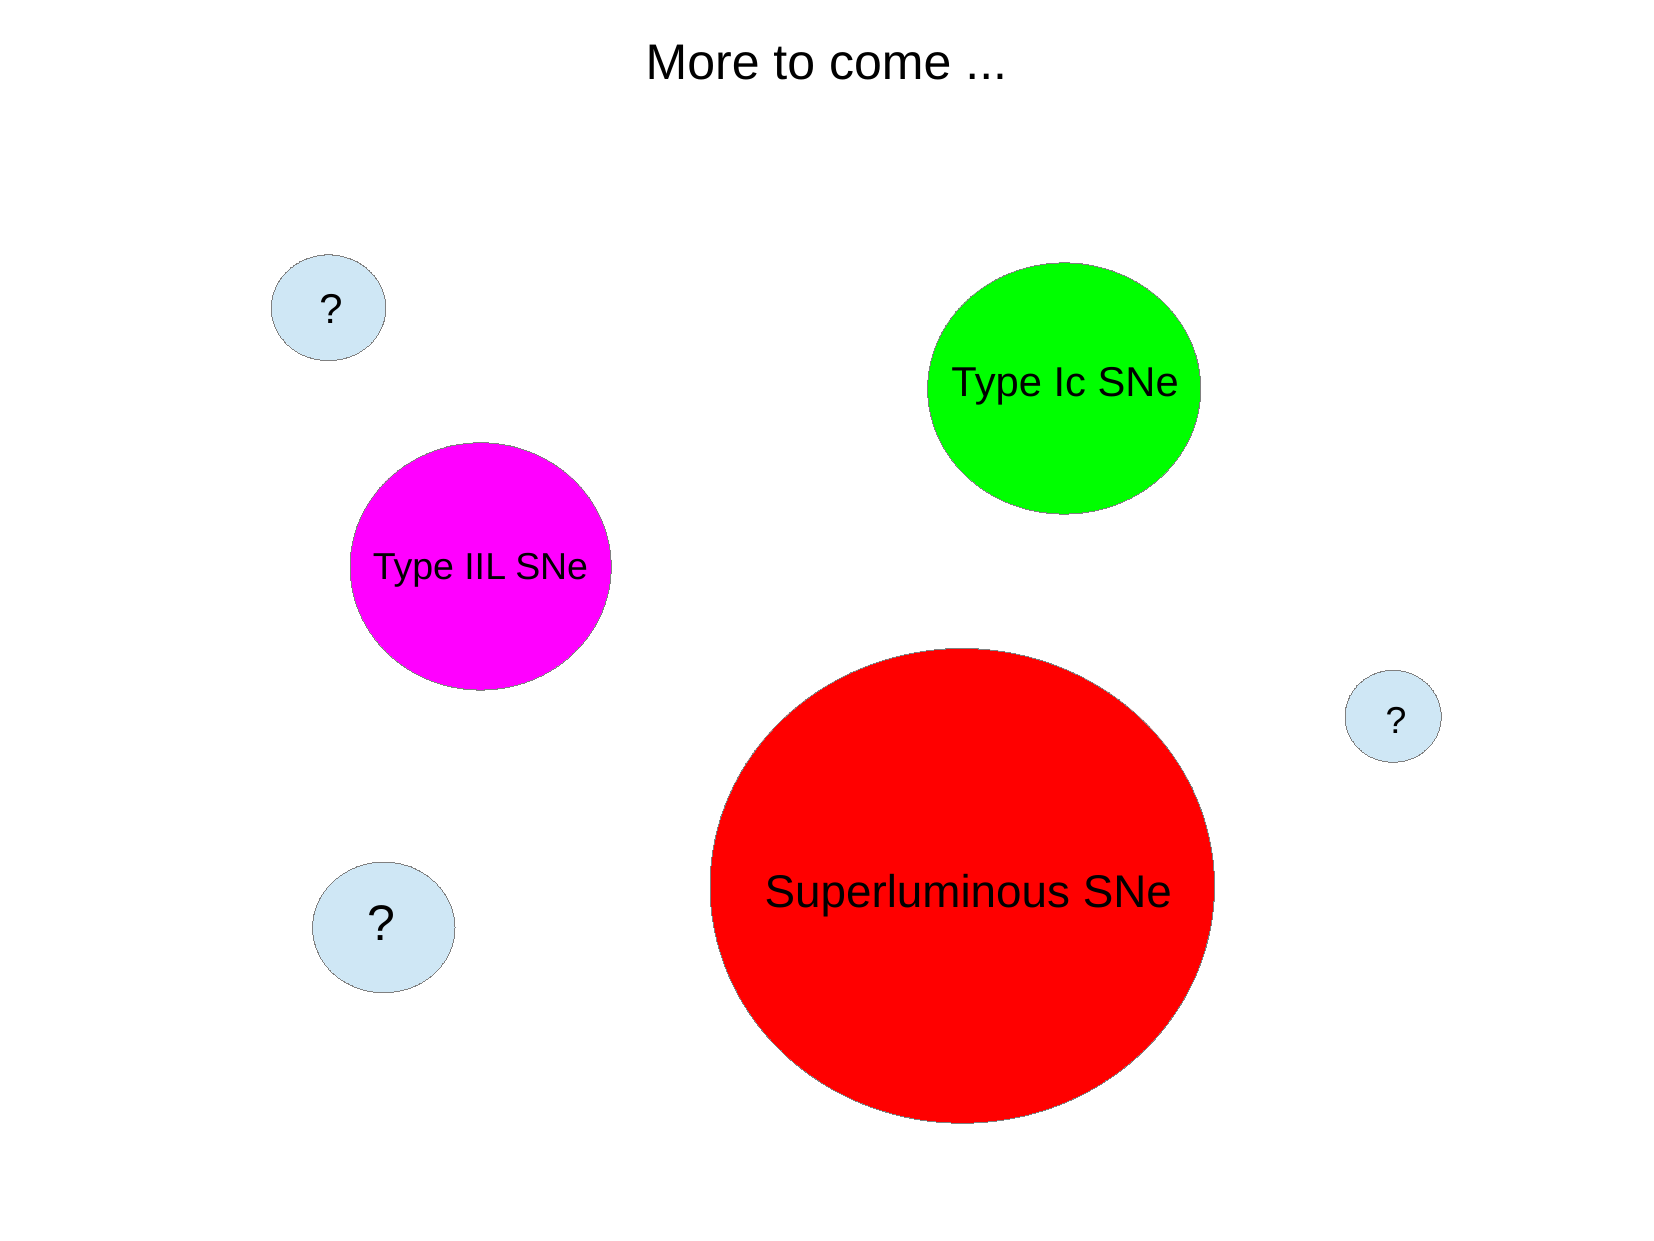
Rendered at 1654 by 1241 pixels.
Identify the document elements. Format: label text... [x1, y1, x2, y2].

text_box ? [304, 278, 363, 340]
text_box Type IIL SNe [358, 537, 604, 595]
text_box [312, 862, 456, 993]
text_box ? [352, 887, 415, 963]
text_box ? [1370, 692, 1422, 749]
text_box [927, 262, 1201, 515]
text_box [350, 442, 612, 691]
text_box [271, 254, 386, 361]
text_box More to come ... [630, 26, 1023, 98]
text_box [1345, 670, 1442, 763]
text_box [710, 648, 1215, 1124]
text_box Superluminous SNe [749, 858, 1187, 925]
text_box Type Ic SNe [936, 351, 1194, 424]
